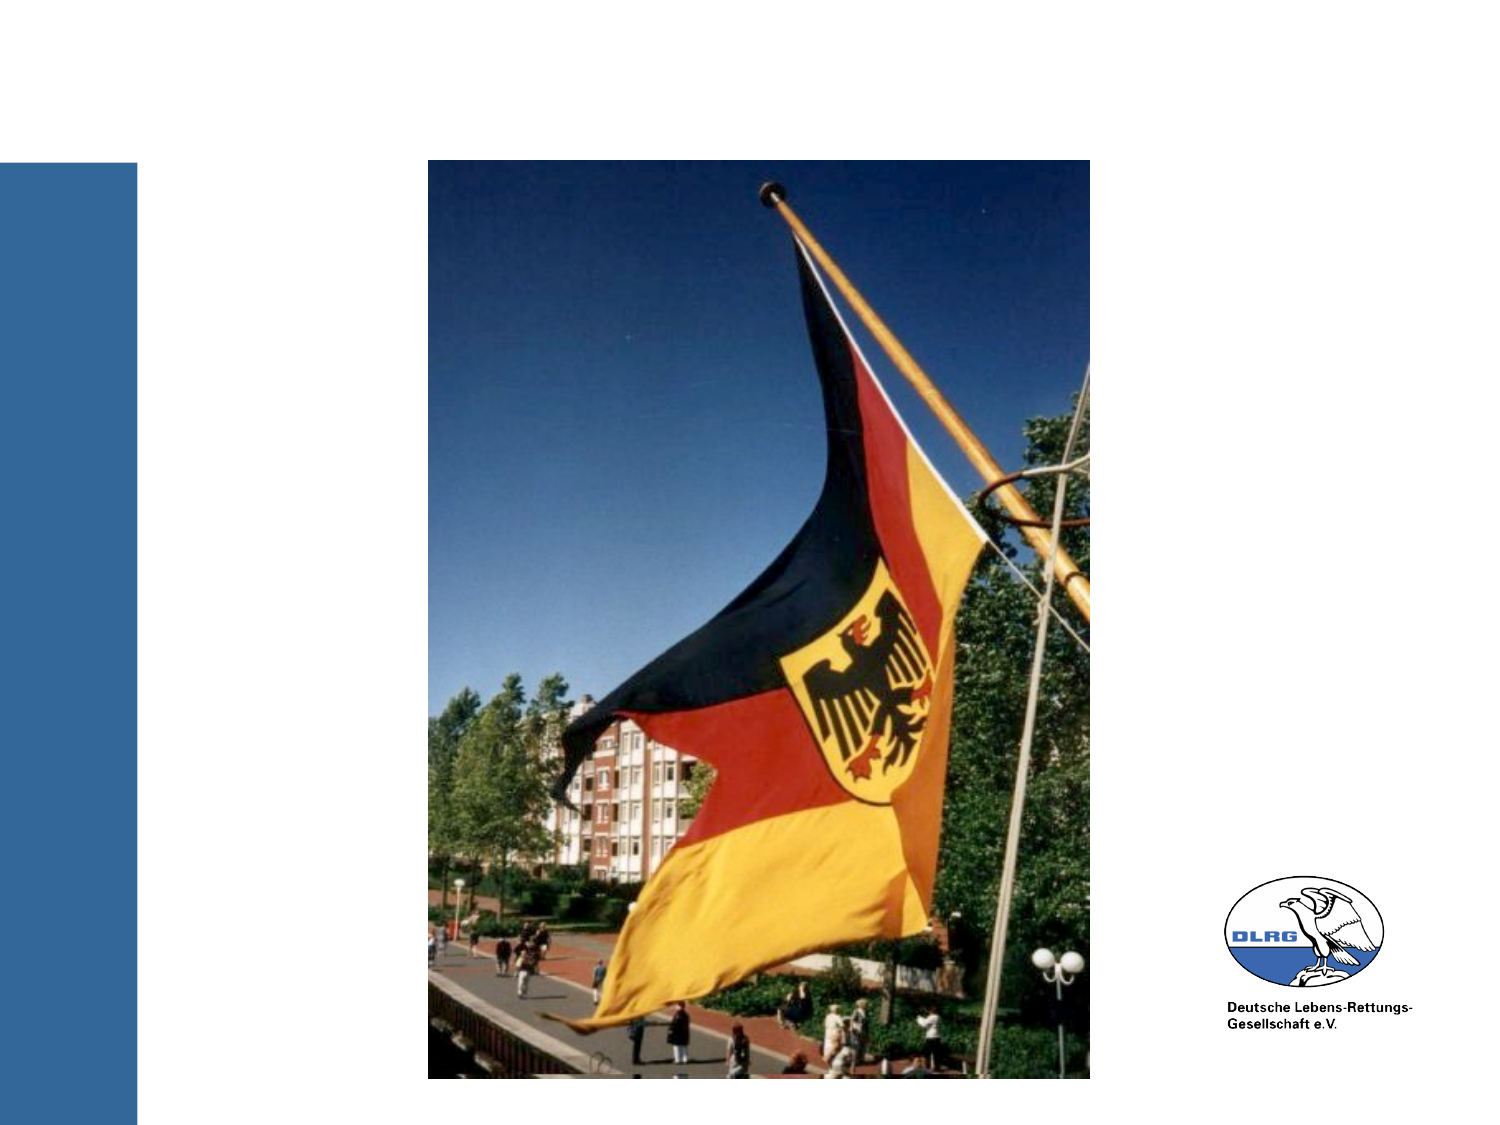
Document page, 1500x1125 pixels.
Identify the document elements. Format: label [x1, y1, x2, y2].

picture [428, 160, 1090, 1079]
picture [1224, 874, 1413, 1030]
